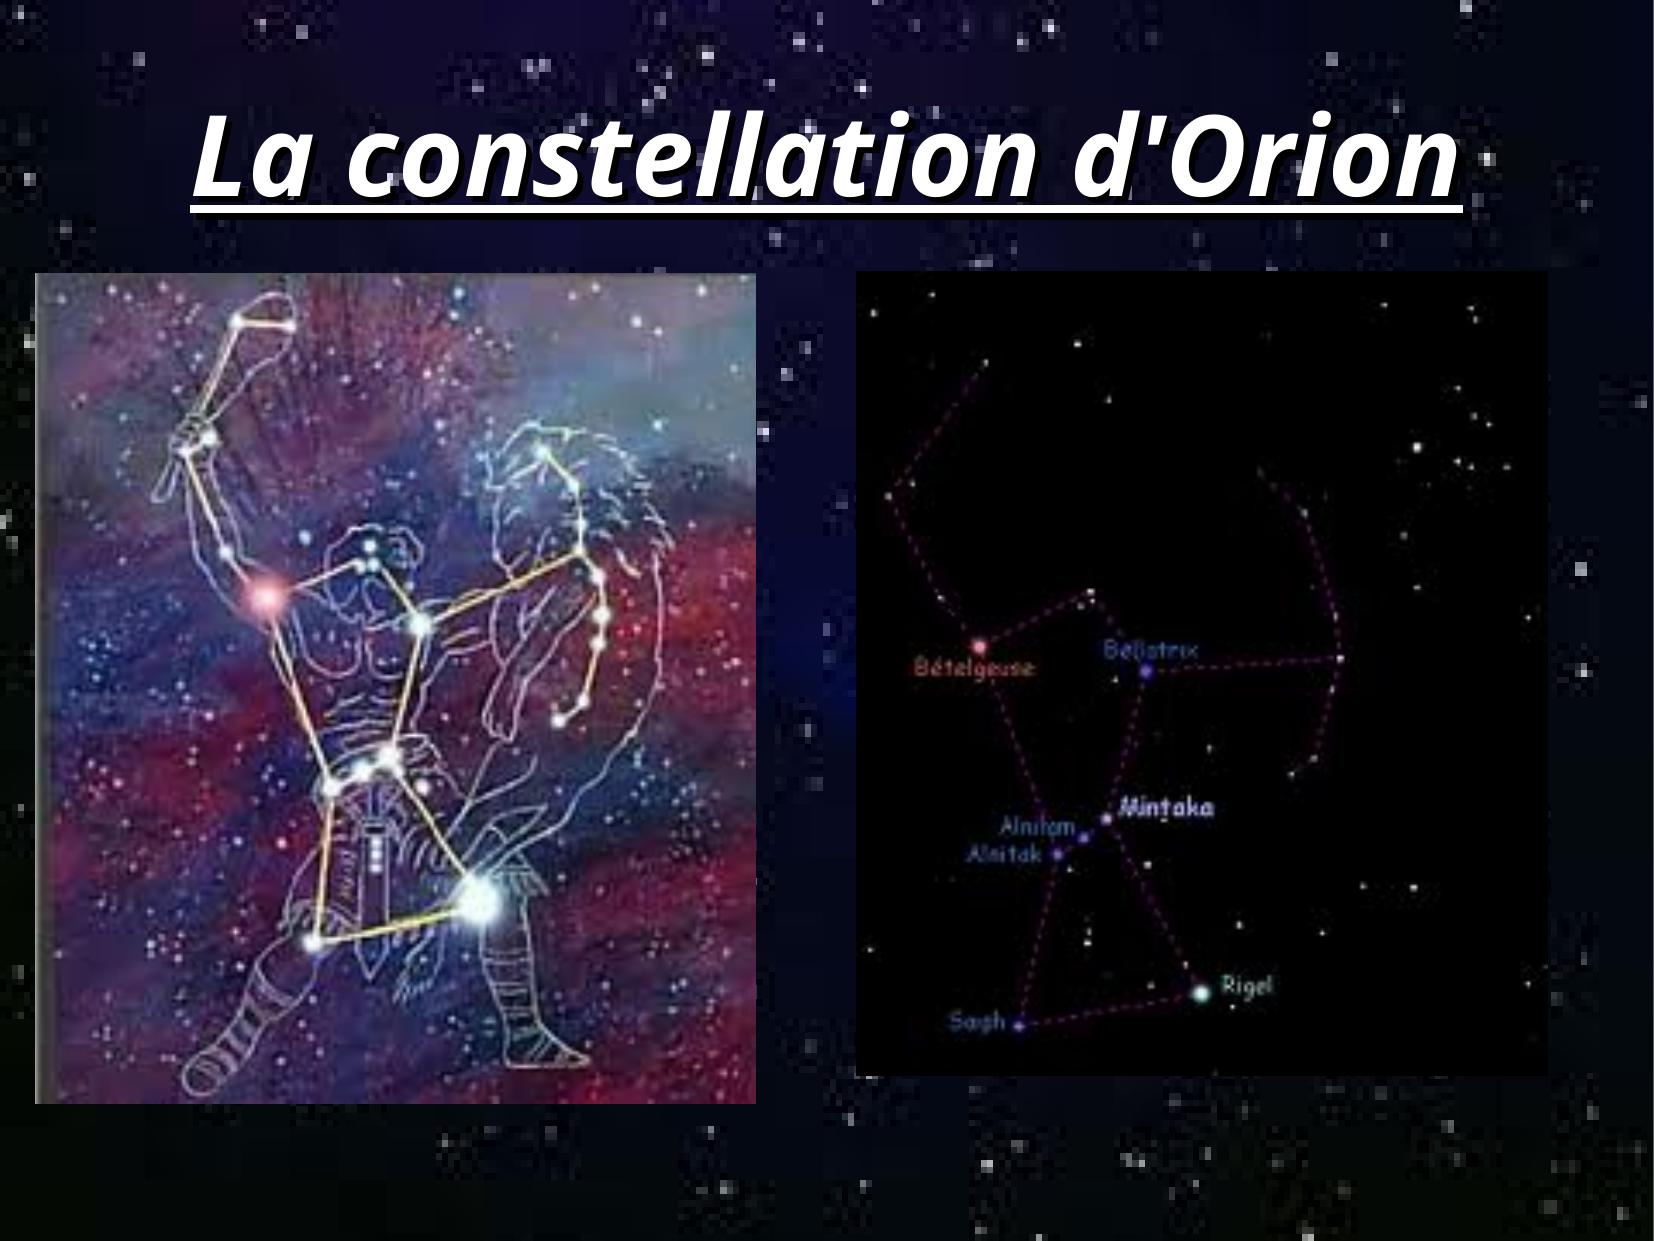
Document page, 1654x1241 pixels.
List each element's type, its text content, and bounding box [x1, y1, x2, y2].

title La constellation d'Orion [82, 49, 1571, 257]
picture [0, 0, 1654, 1241]
